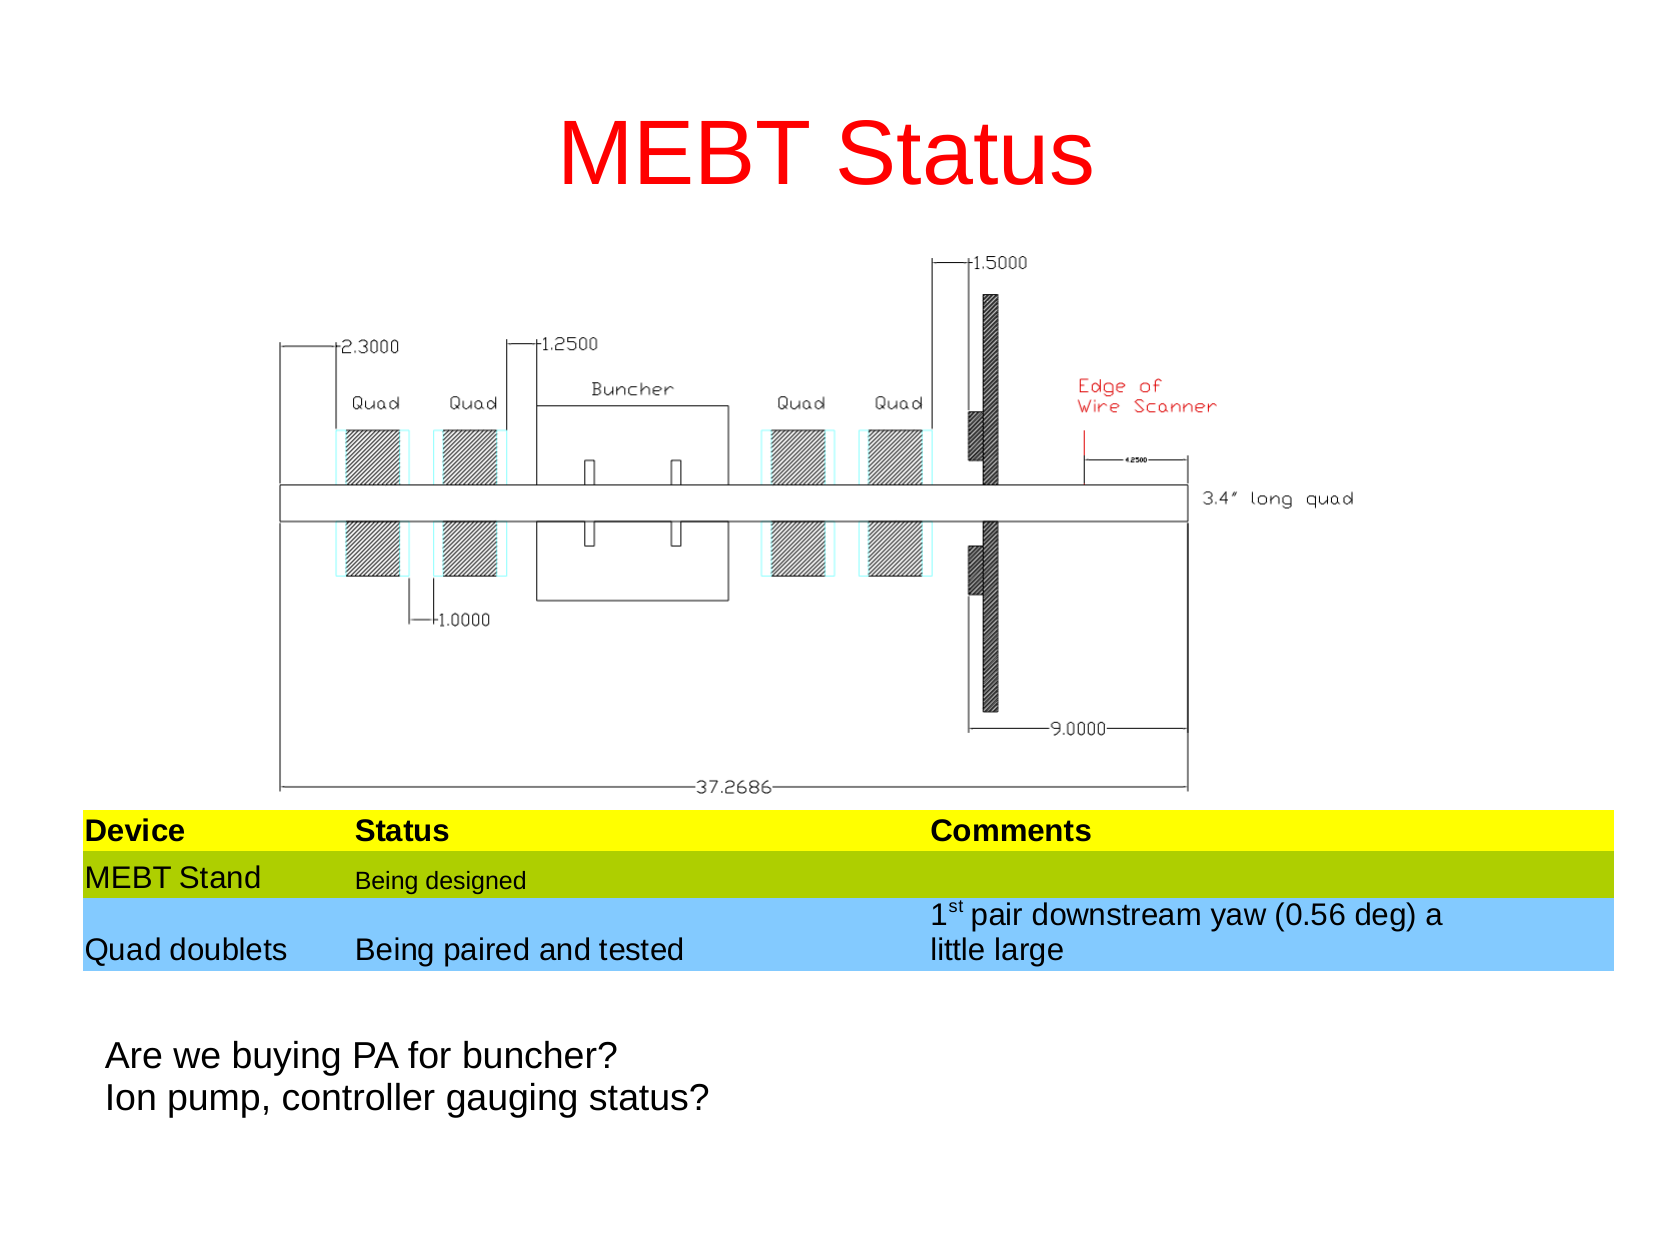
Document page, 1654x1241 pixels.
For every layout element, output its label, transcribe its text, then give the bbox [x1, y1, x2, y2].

title MEBT Status [82, 49, 1571, 257]
text_box Are we buying PA for buncher? Ion pump, controller gauging status? [90, 1027, 781, 1127]
chart [82, 810, 1616, 1168]
picture [247, 257, 1373, 810]
